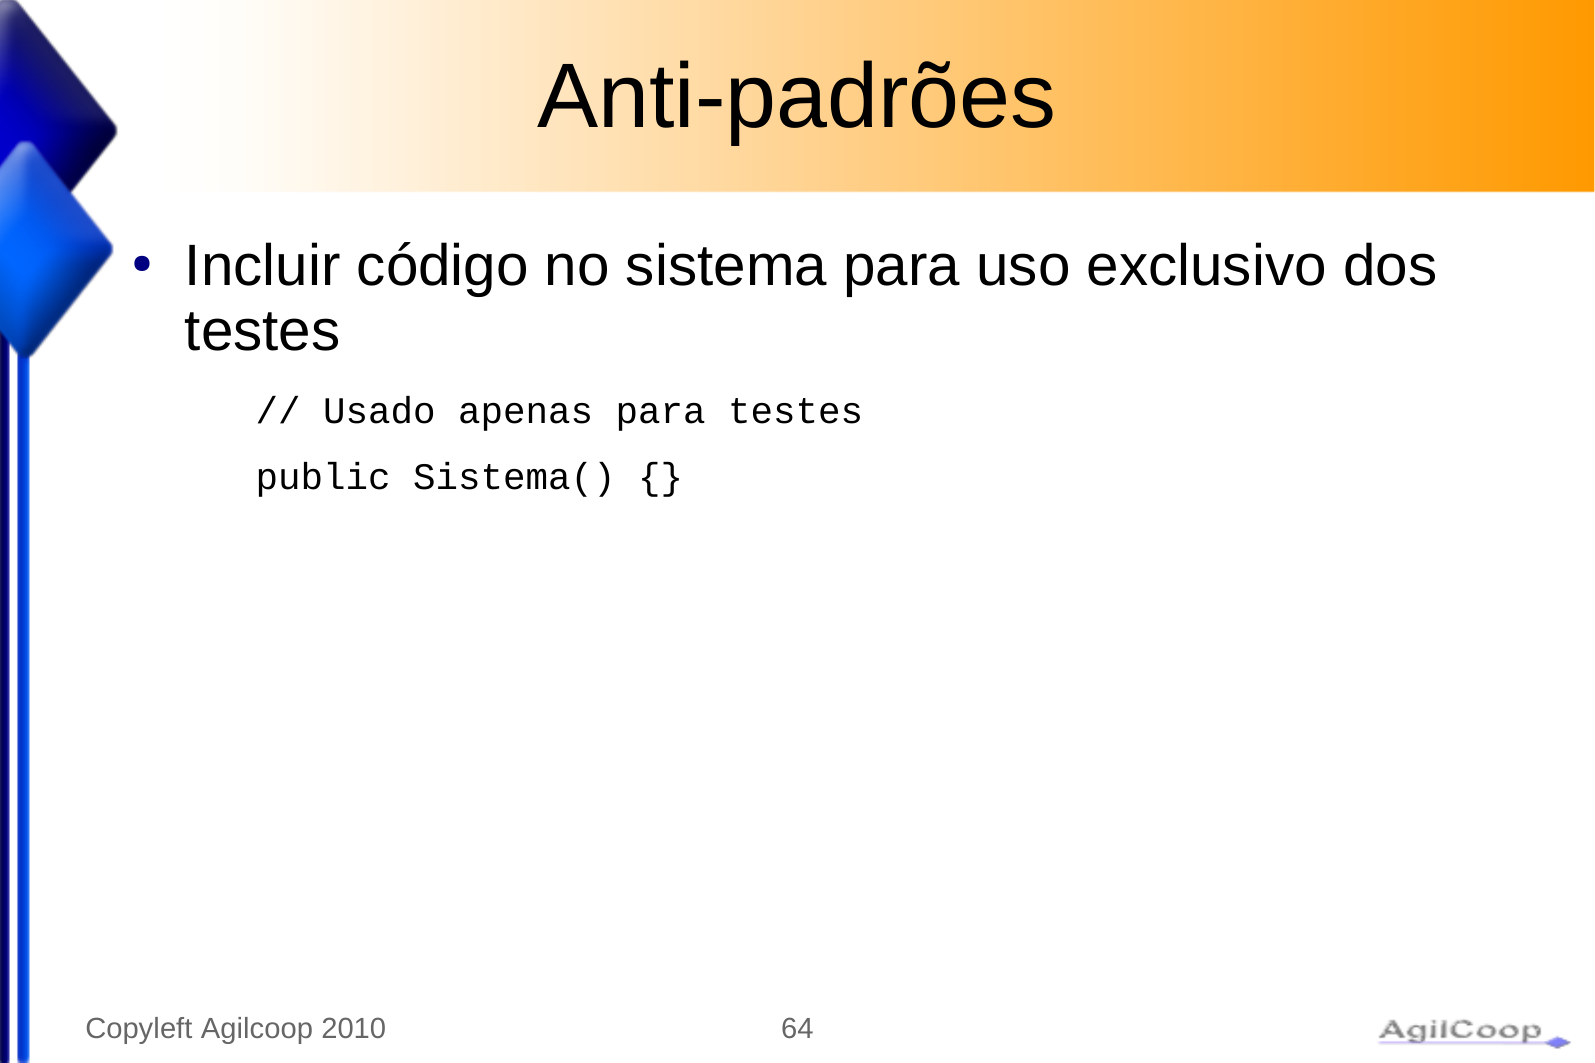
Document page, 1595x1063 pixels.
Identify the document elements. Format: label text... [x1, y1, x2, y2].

picture [0, 0, 1595, 1063]
list Incluir código no sistema para uso exclusivo dos testes // Usado apenas para testes public Sistema() {} [113, 232, 1549, 962]
title Anti-padrões [79, 6, 1515, 185]
